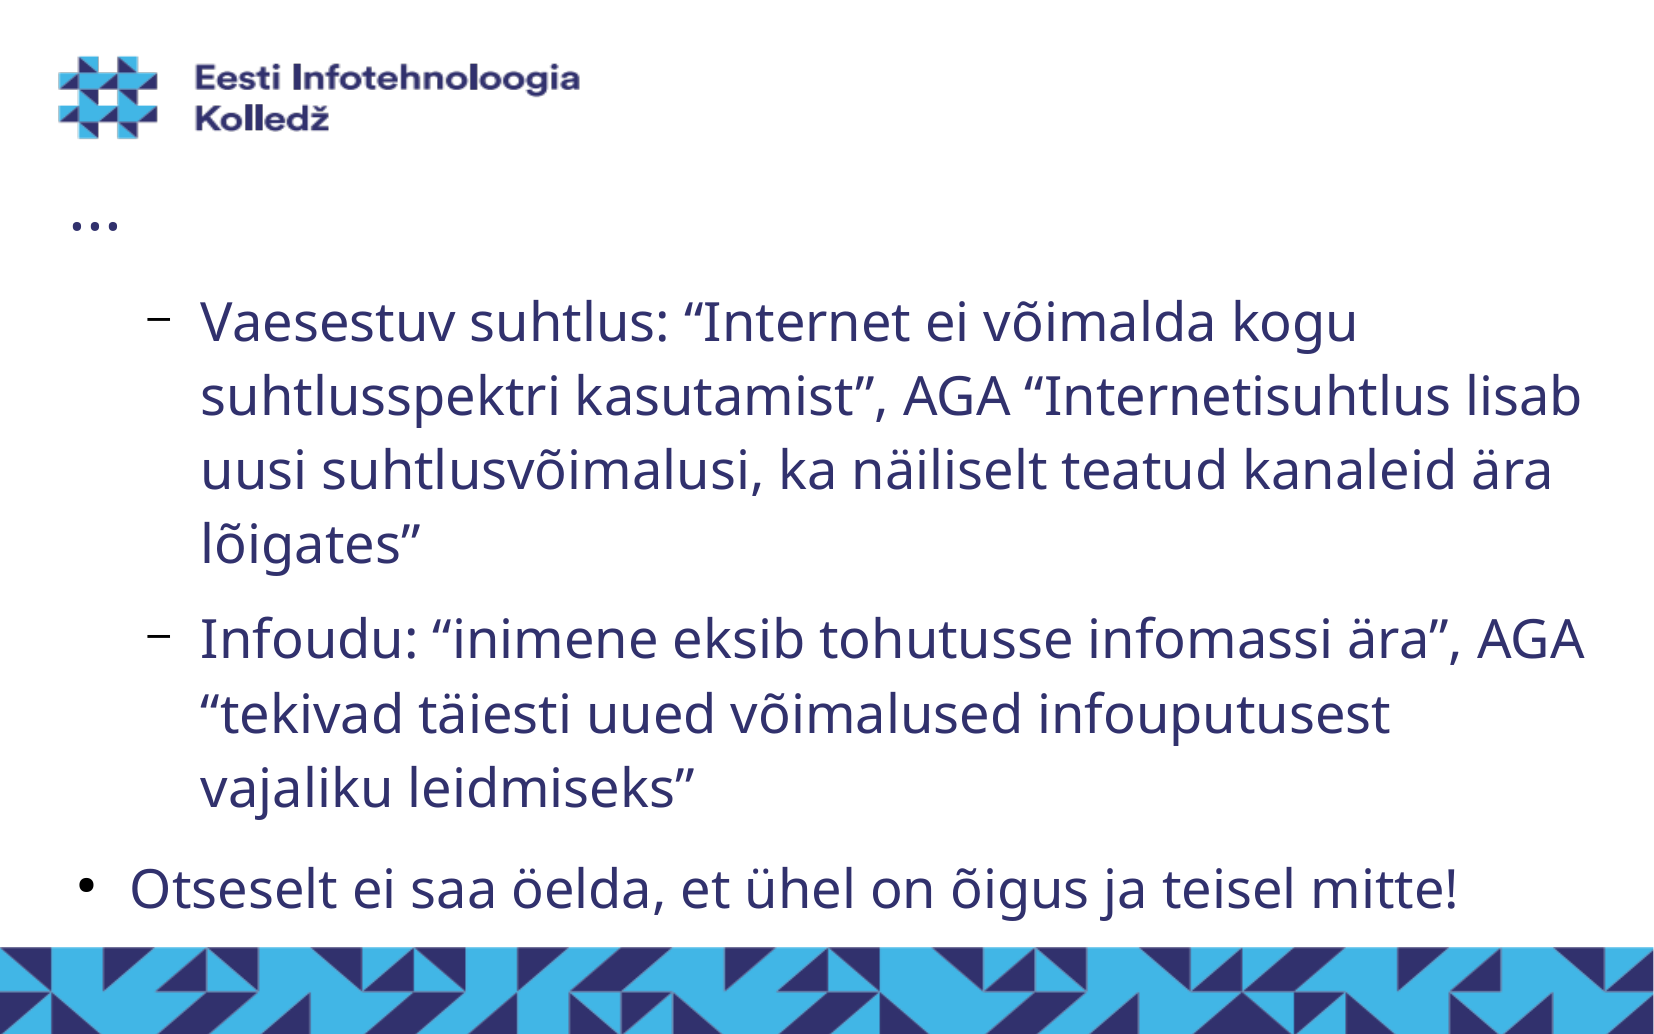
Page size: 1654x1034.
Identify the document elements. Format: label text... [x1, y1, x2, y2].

title ... [68, 135, 1536, 274]
list Vaesestuv suhtlus: “Internet ei võimalda kogu suhtlusspektri kasutamist”, AGA “Internetisuhtlus lisab uusi suhtlusvõimalusi, ka näiliselt teatud kanaleid ära lõigates” Infoudu: “inimene eksib tohutusse infomassi ära”, AGA “tekivad täiesti uued võimalused infouputusest vajaliku leidmiseks” Otseselt ei saa öelda, et ühel on õigus ja teisel mitte! [59, 283, 1595, 936]
